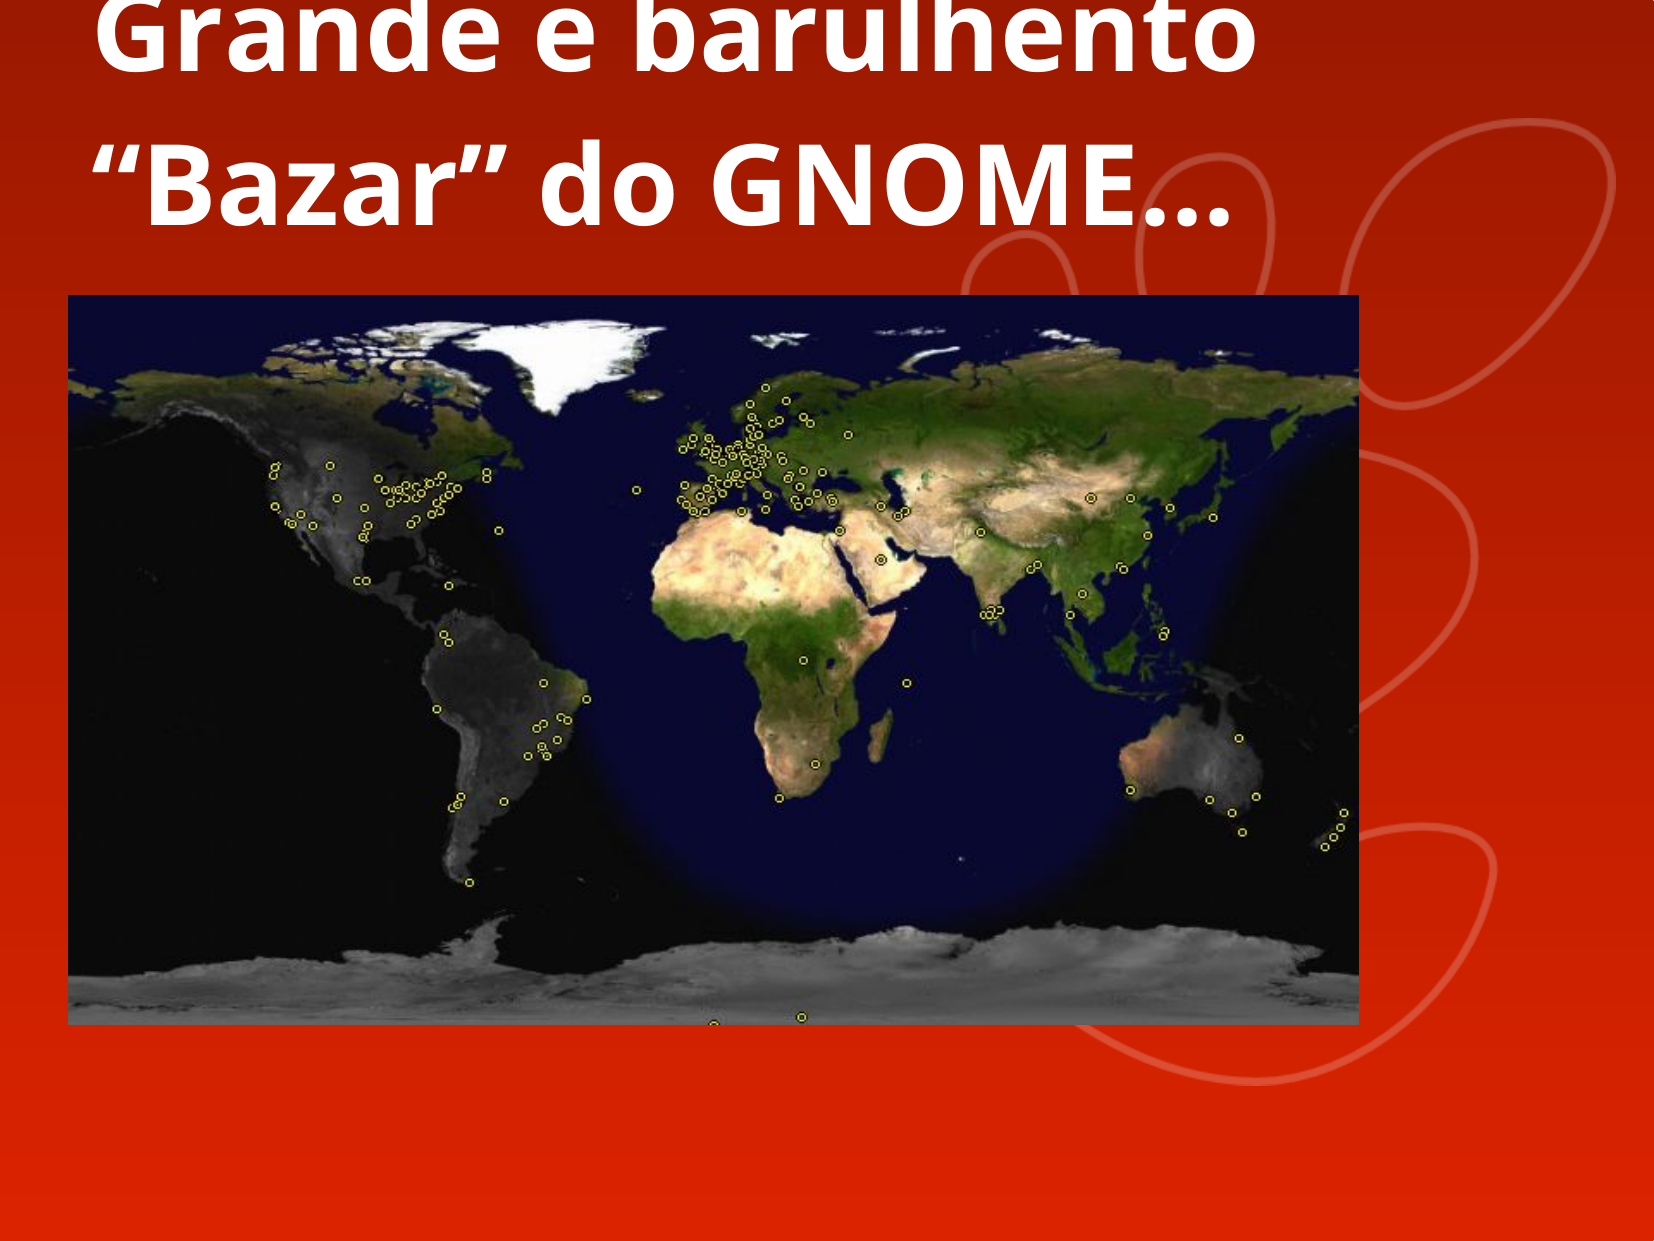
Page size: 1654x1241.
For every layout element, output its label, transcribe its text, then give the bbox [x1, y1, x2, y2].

title Grande e barulhento “Bazar” do GNOME... [76, 0, 1565, 266]
picture [68, 118, 1616, 1086]
